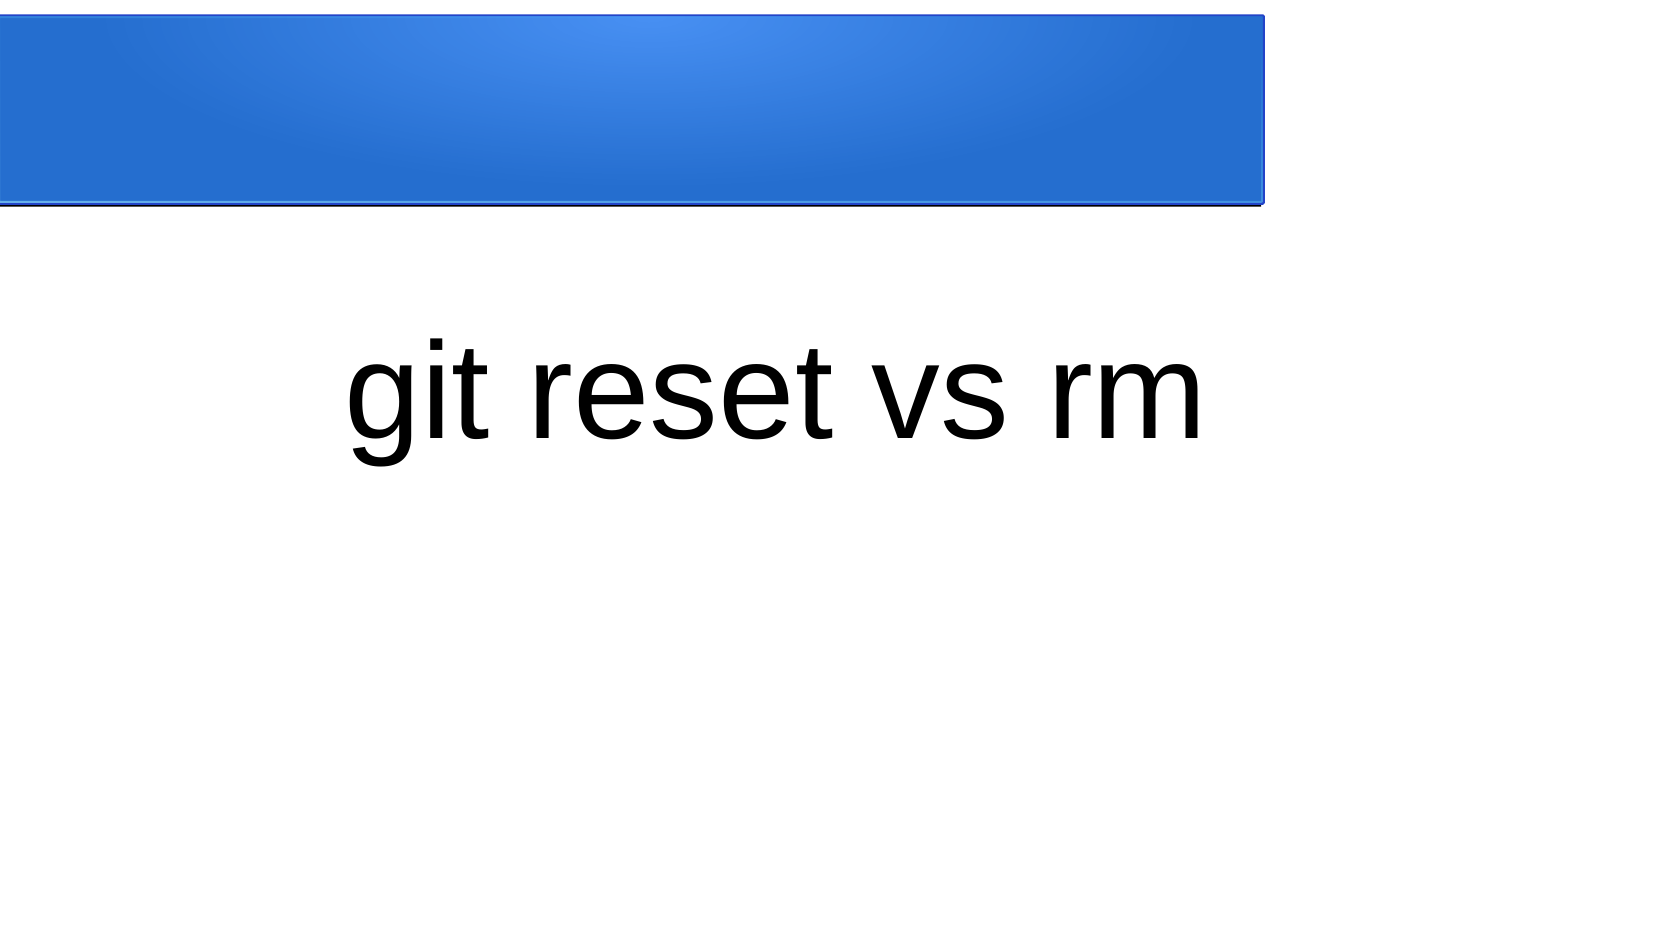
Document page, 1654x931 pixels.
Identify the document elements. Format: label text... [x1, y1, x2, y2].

subtitle git reset vs rm [82, 35, 1471, 748]
